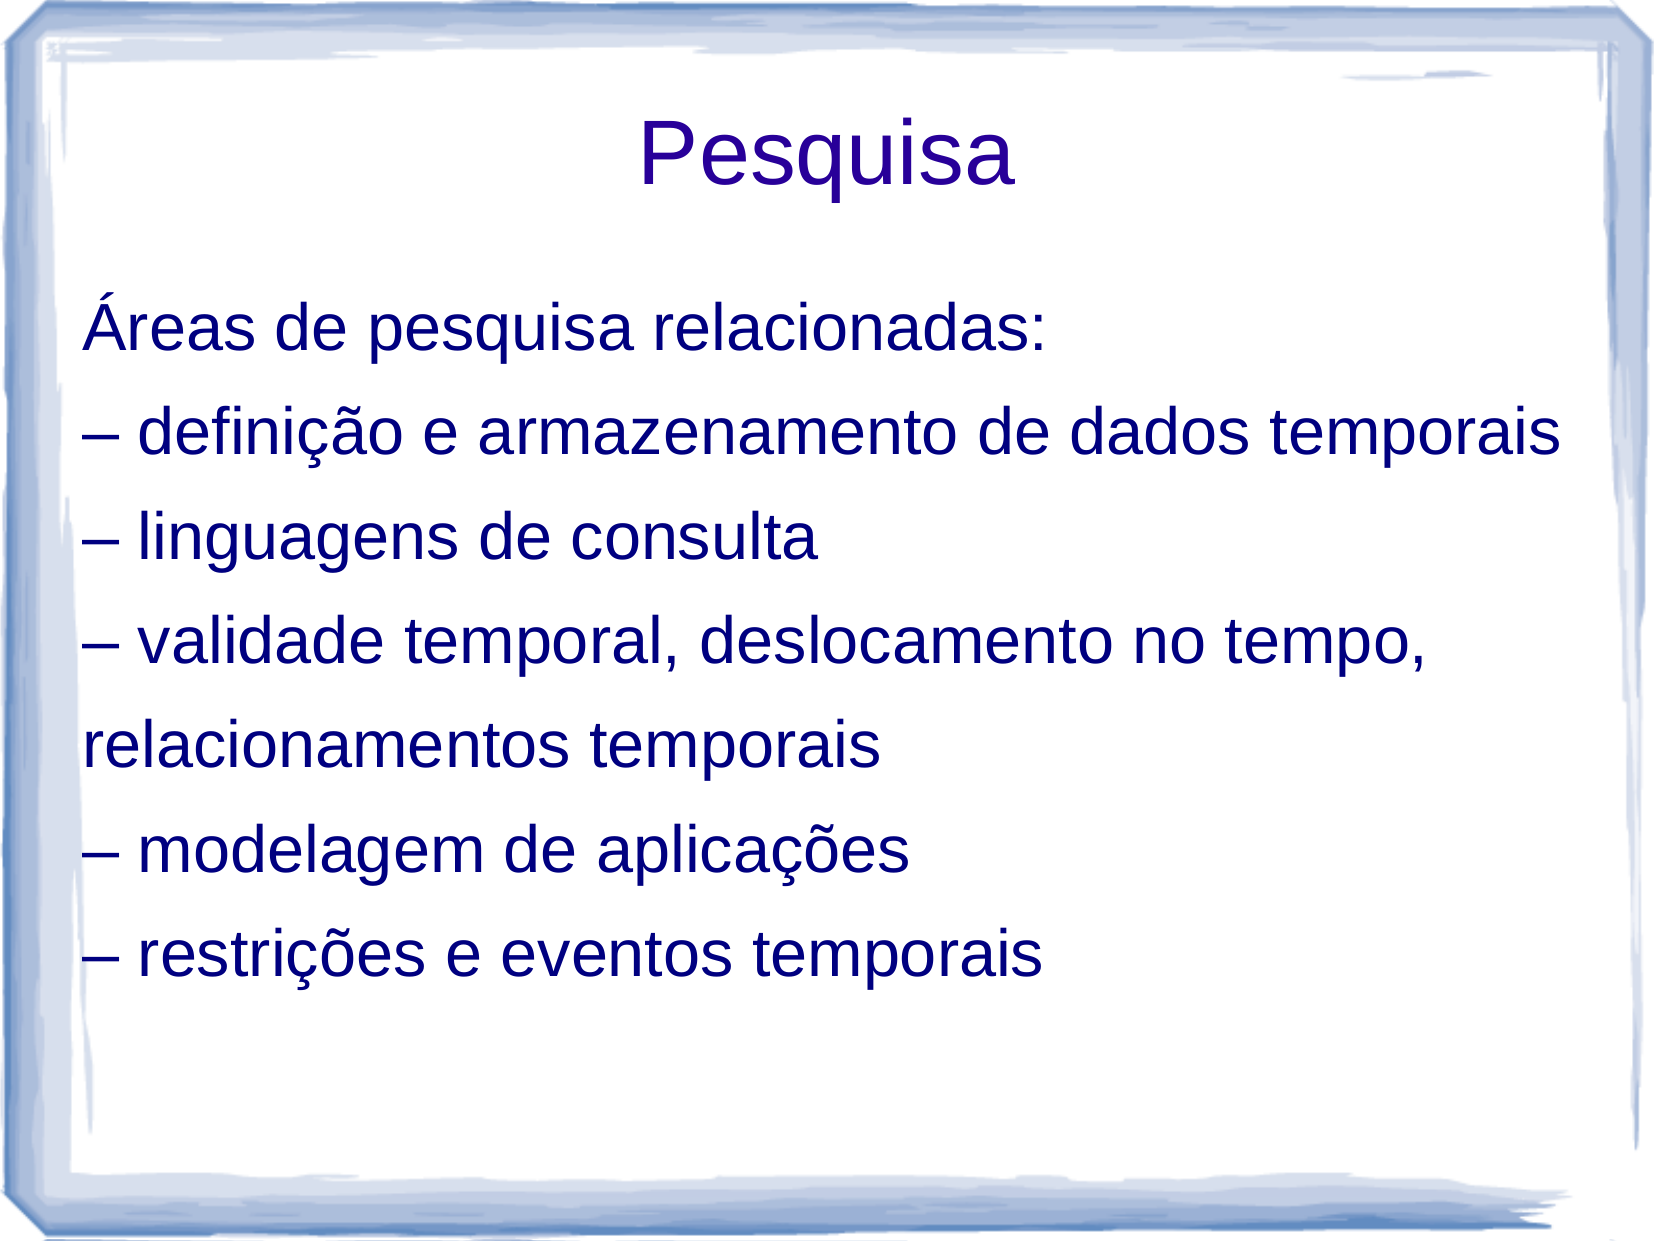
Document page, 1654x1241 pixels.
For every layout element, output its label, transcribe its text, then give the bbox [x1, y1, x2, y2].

title Pesquisa [82, 49, 1571, 257]
picture [0, 0, 1654, 1241]
list Áreas de pesquisa relacionadas: – definição e armazenamento de dados temporais – linguagens de consulta – validade temporal, deslocamento no tempo, relacionamentos temporais – modelagem de aplicações – restrições e eventos temporais [82, 290, 1571, 1094]
